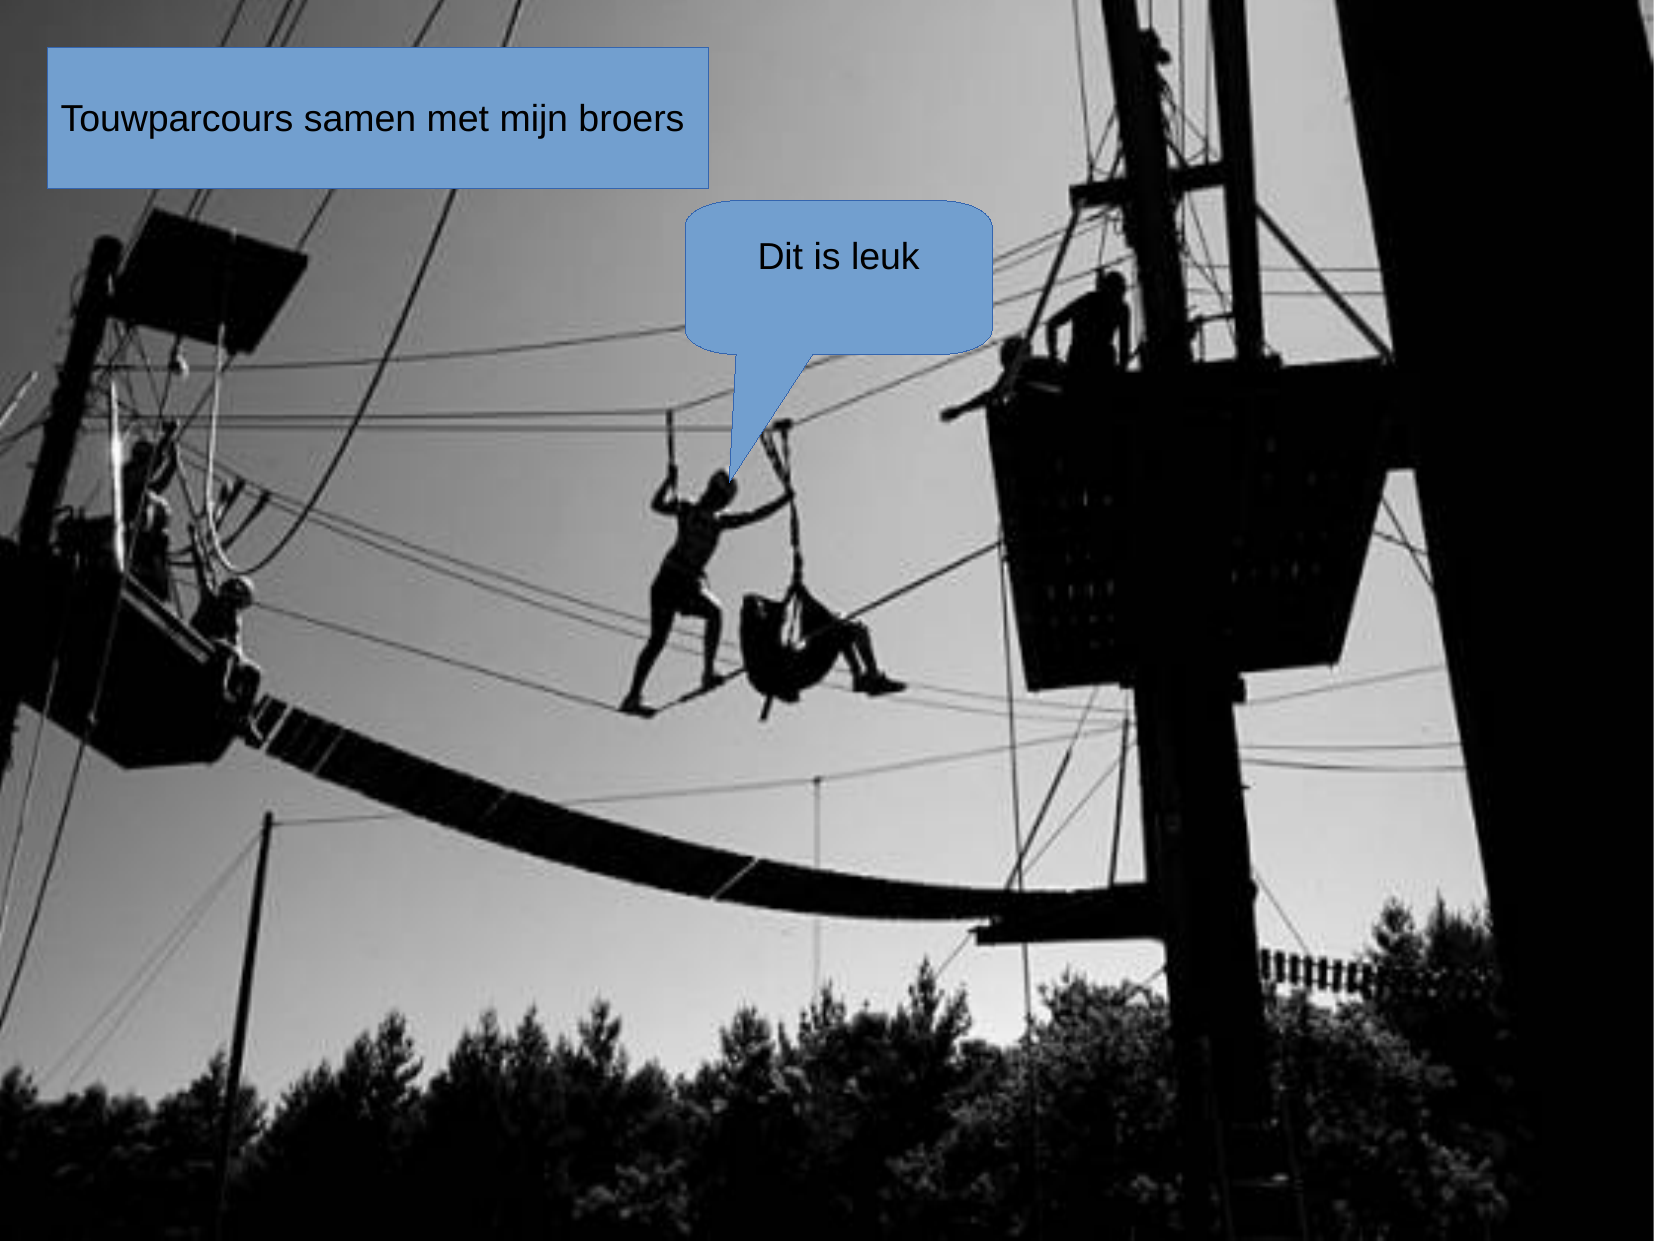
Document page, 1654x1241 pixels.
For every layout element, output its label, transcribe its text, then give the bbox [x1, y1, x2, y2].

text_box Touwparcours samen met mijn broers [47, 47, 709, 189]
text_box Dit is leuk [685, 200, 993, 483]
picture [0, 0, 1654, 1241]
